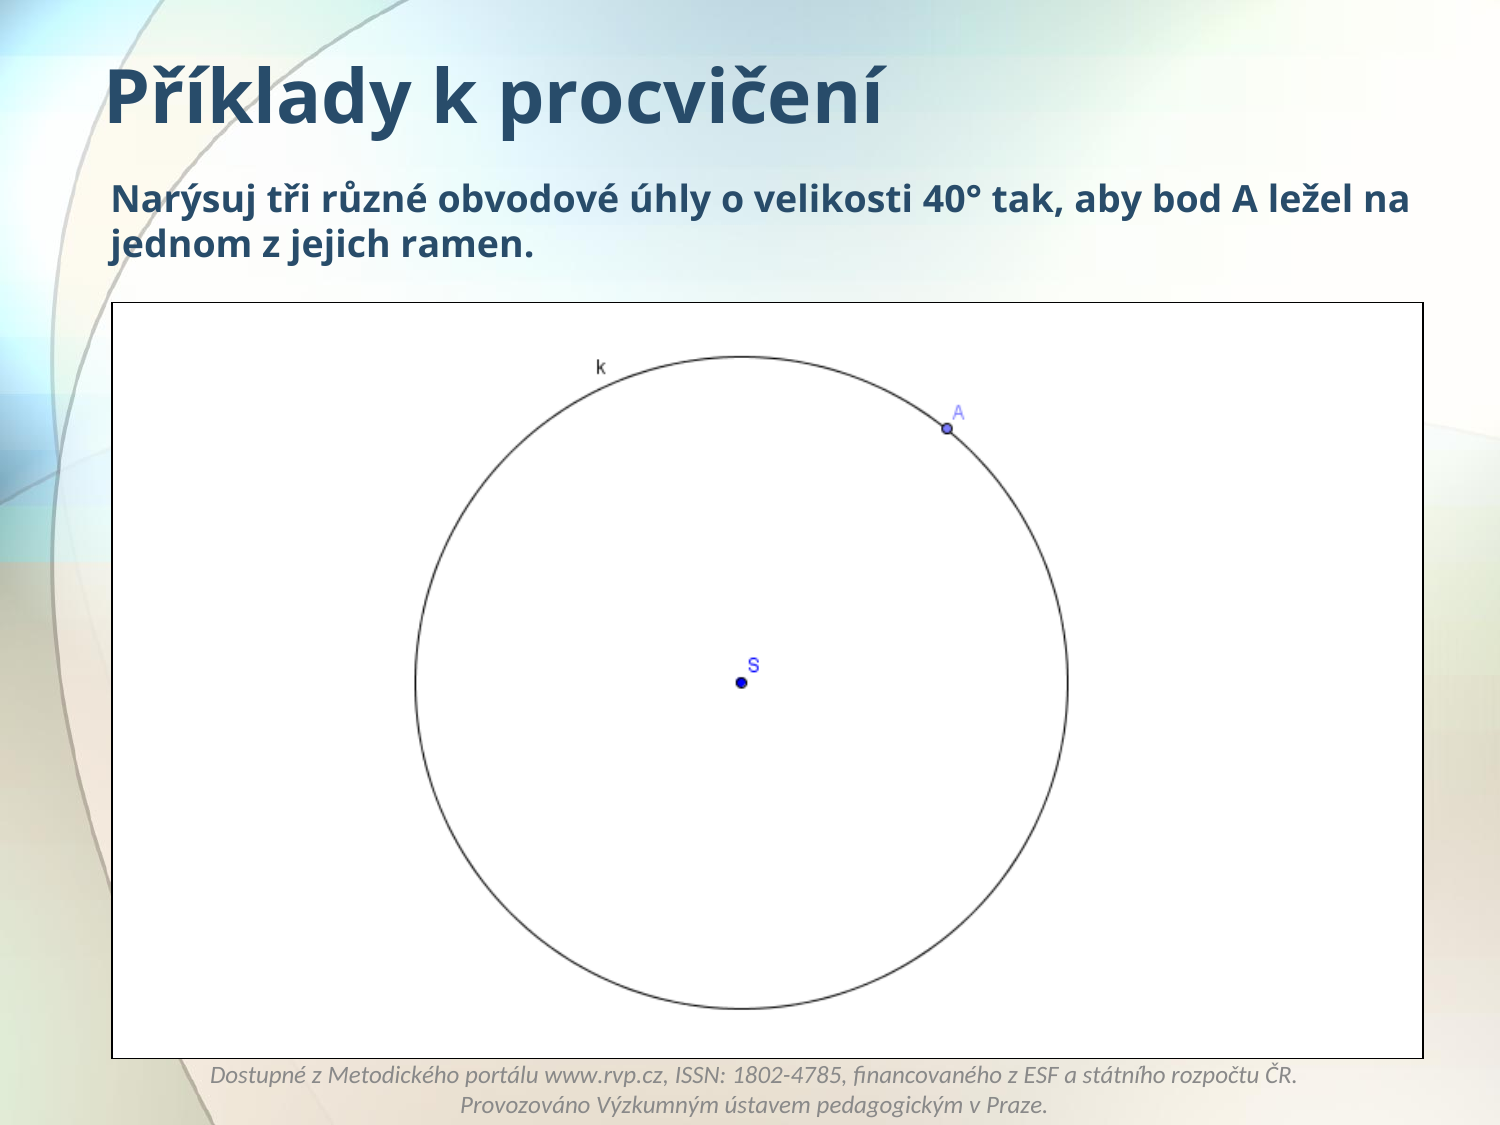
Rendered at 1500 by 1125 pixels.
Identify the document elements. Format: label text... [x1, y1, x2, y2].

picture [0, 0, 1500, 1125]
title Příklady k procvičení [88, 54, 1424, 150]
text_box [112, 302, 1424, 1059]
text_box Narýsuj tři různé obvodové úhly o velikosti 40° tak, aby bod A ležel na jednom z jejich ramen. [95, 172, 1471, 268]
